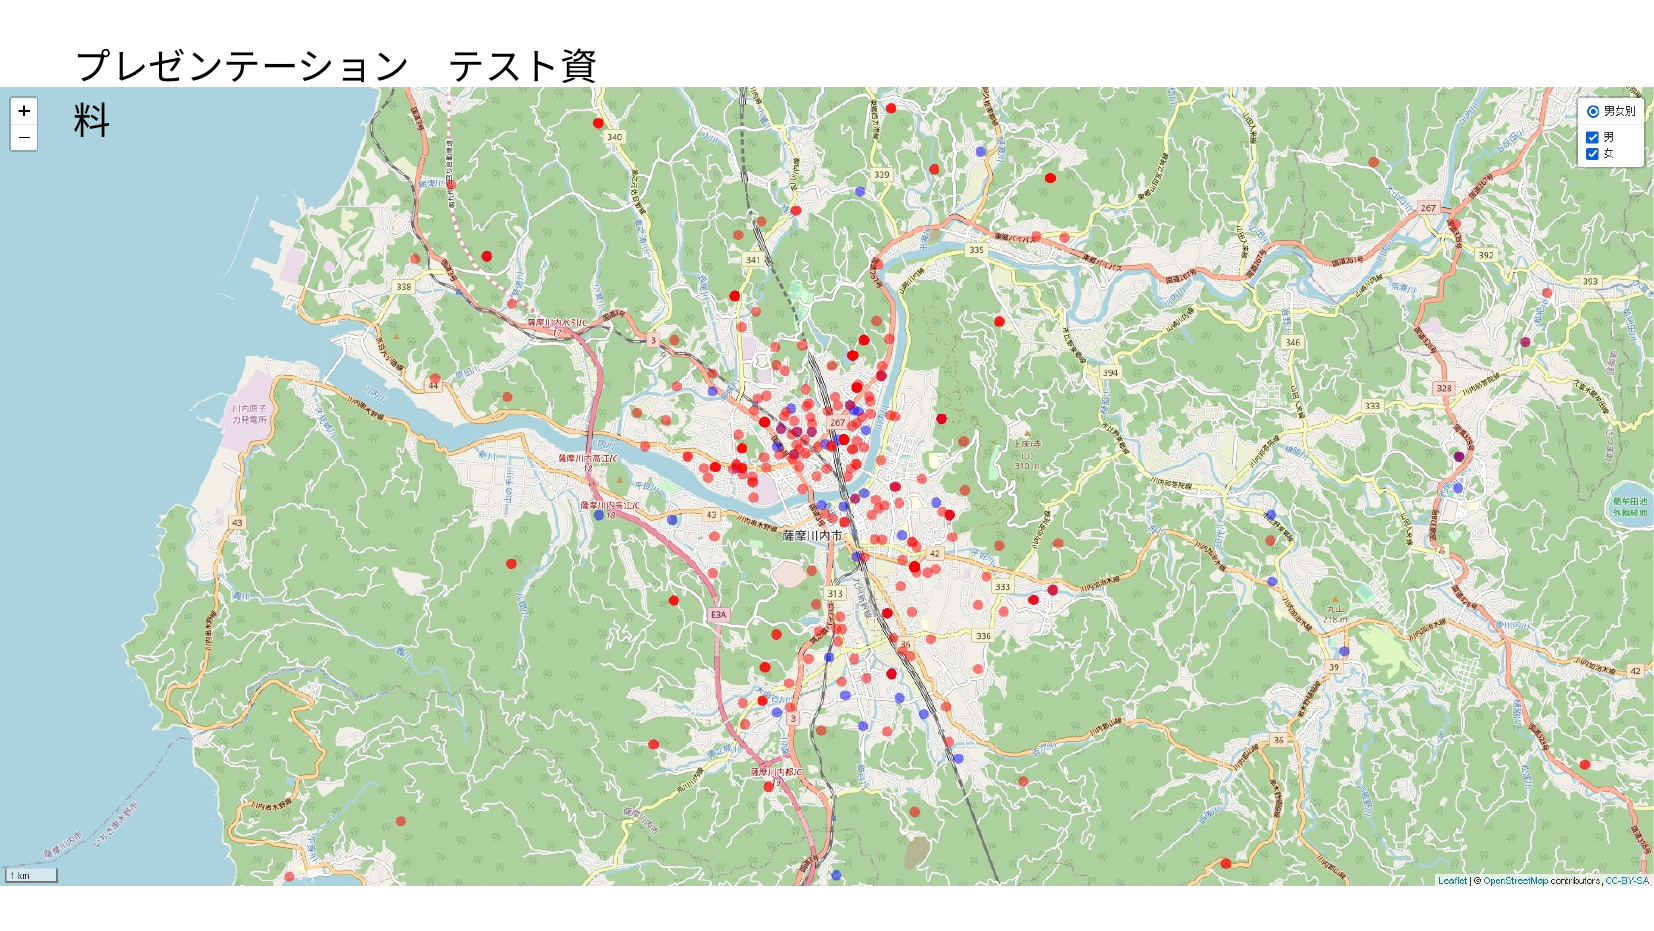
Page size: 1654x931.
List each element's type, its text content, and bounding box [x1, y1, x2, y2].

text_box プレゼンテーション テスト資料 [59, 29, 650, 89]
picture [0, 87, 1654, 886]
